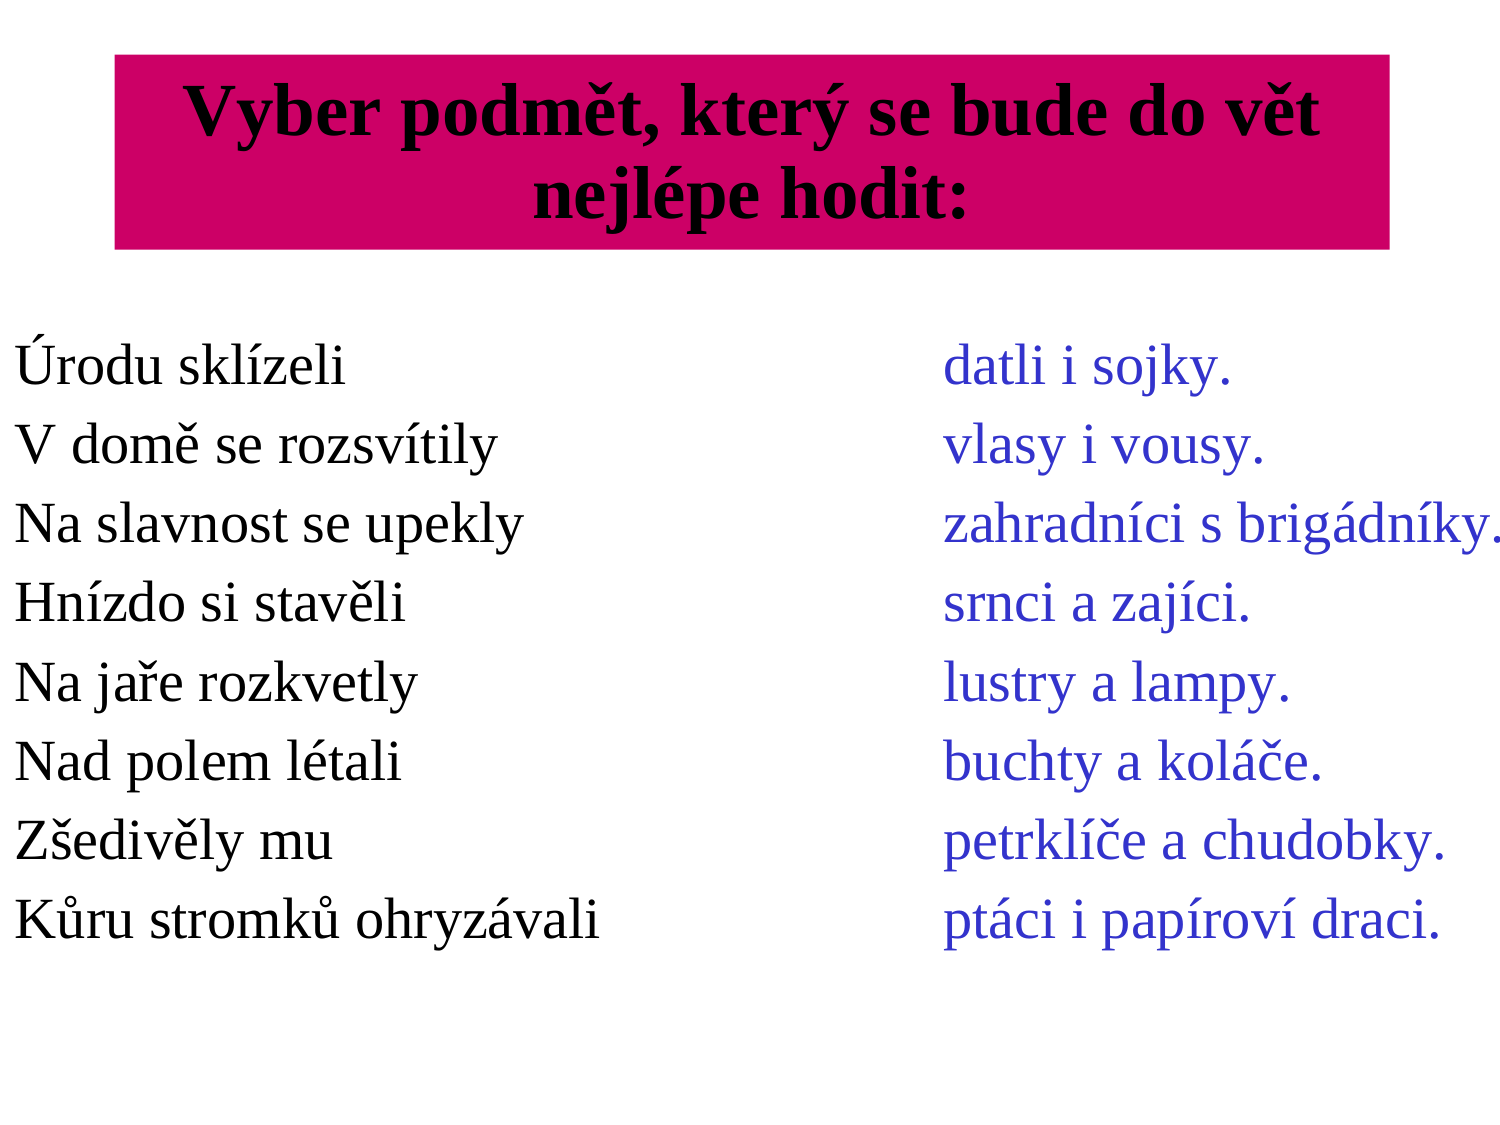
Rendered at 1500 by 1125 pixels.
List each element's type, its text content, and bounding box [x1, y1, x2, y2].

title Vyber podmět, který se bude do vět nejlépe hodit: [114, 54, 1390, 250]
list Úrodu sklízeli V domě se rozsvítily Na slavnost se upekly Hnízdo si stavěli Na jaře rozkvetly Nad polem létali Zšedivěly mu Kůru stromků ohryzávali [0, 324, 738, 1087]
list datli i sojky. vlasy i vousy. zahradníci s brigádníky. srnci a zajíci. lustry a lampy. buchty a koláče. petrklíče a chudobky. ptáci i papíroví draci. [928, 324, 1500, 1002]
